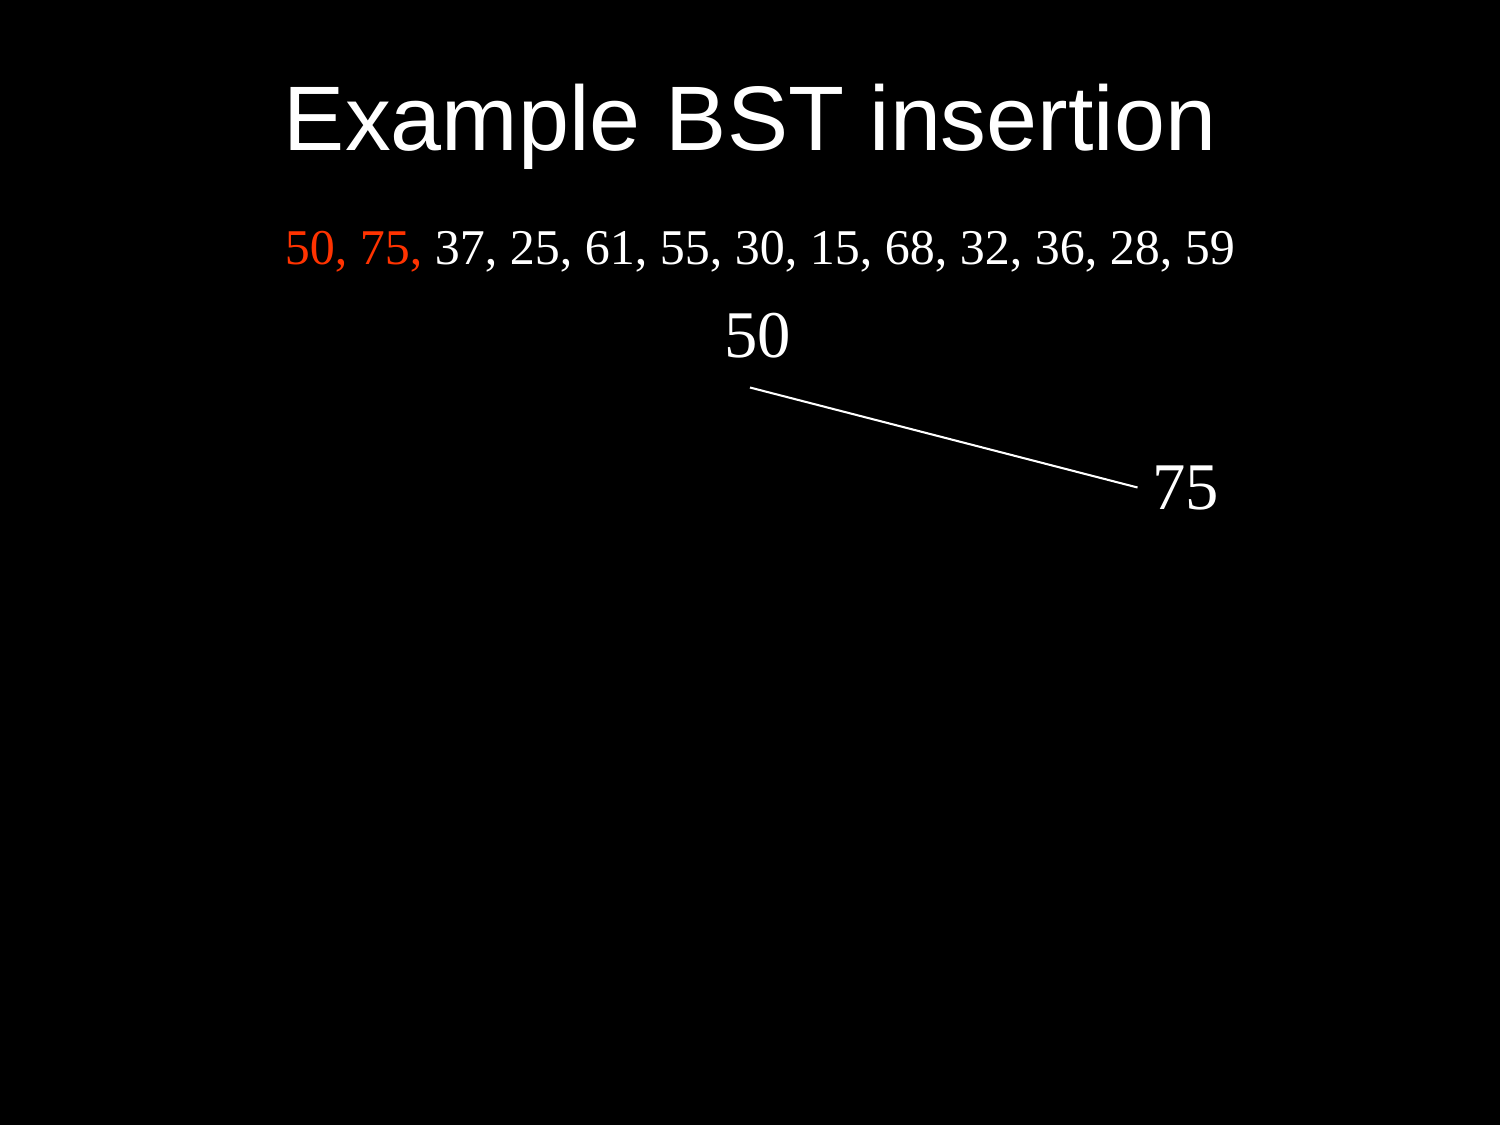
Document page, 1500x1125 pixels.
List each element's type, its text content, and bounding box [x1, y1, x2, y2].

text_box 75 [1137, 442, 1235, 532]
title Example BST insertion [22, 50, 1480, 188]
text_box 50 [709, 290, 807, 381]
text_box 50, 75, 37, 25, 61, 55, 30, 15, 68, 32, 36, 28, 59 [270, 212, 1250, 284]
